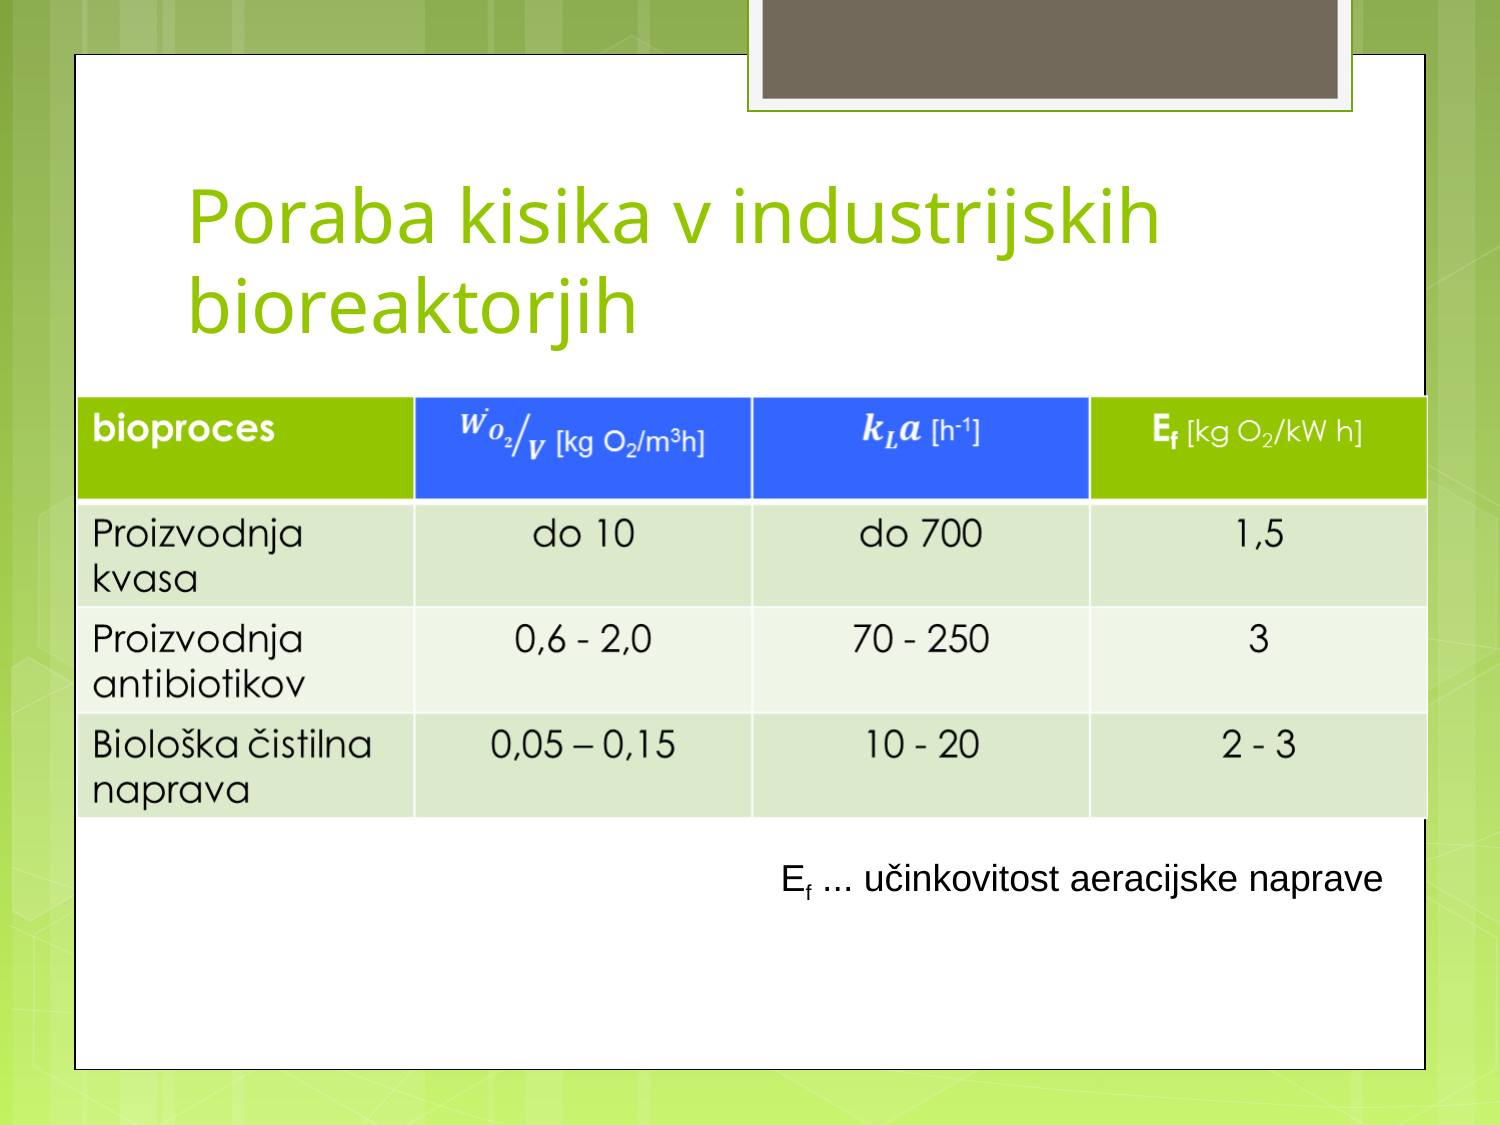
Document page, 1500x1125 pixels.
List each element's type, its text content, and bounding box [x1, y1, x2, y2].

text_box [76, 391, 1428, 834]
title Poraba kisika v industrijskih bioreaktorjih [171, 168, 1324, 356]
text_box Ef ... učinkovitost aeracijske naprave [765, 846, 1399, 913]
